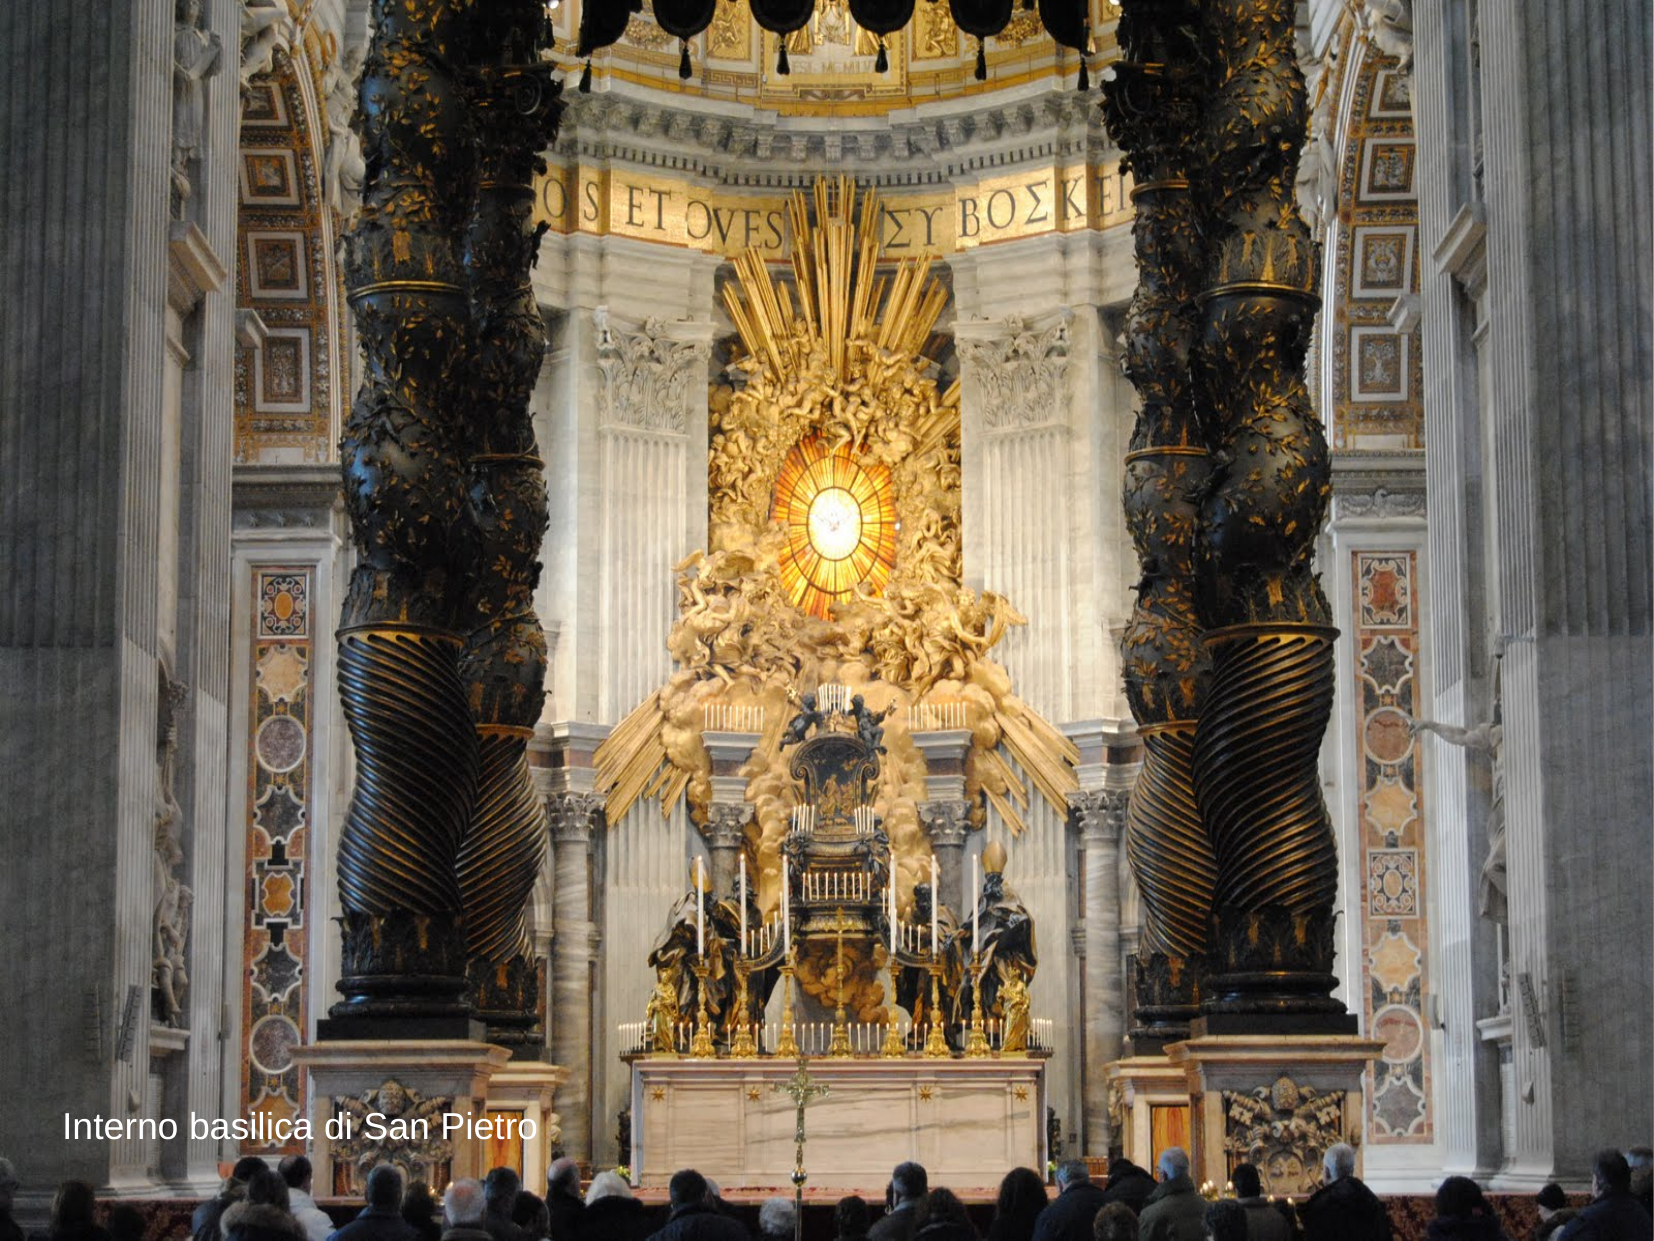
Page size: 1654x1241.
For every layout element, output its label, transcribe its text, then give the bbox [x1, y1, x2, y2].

picture [0, 0, 1654, 1241]
text_box Interno basilica di San Pietro [47, 1098, 1016, 1156]
